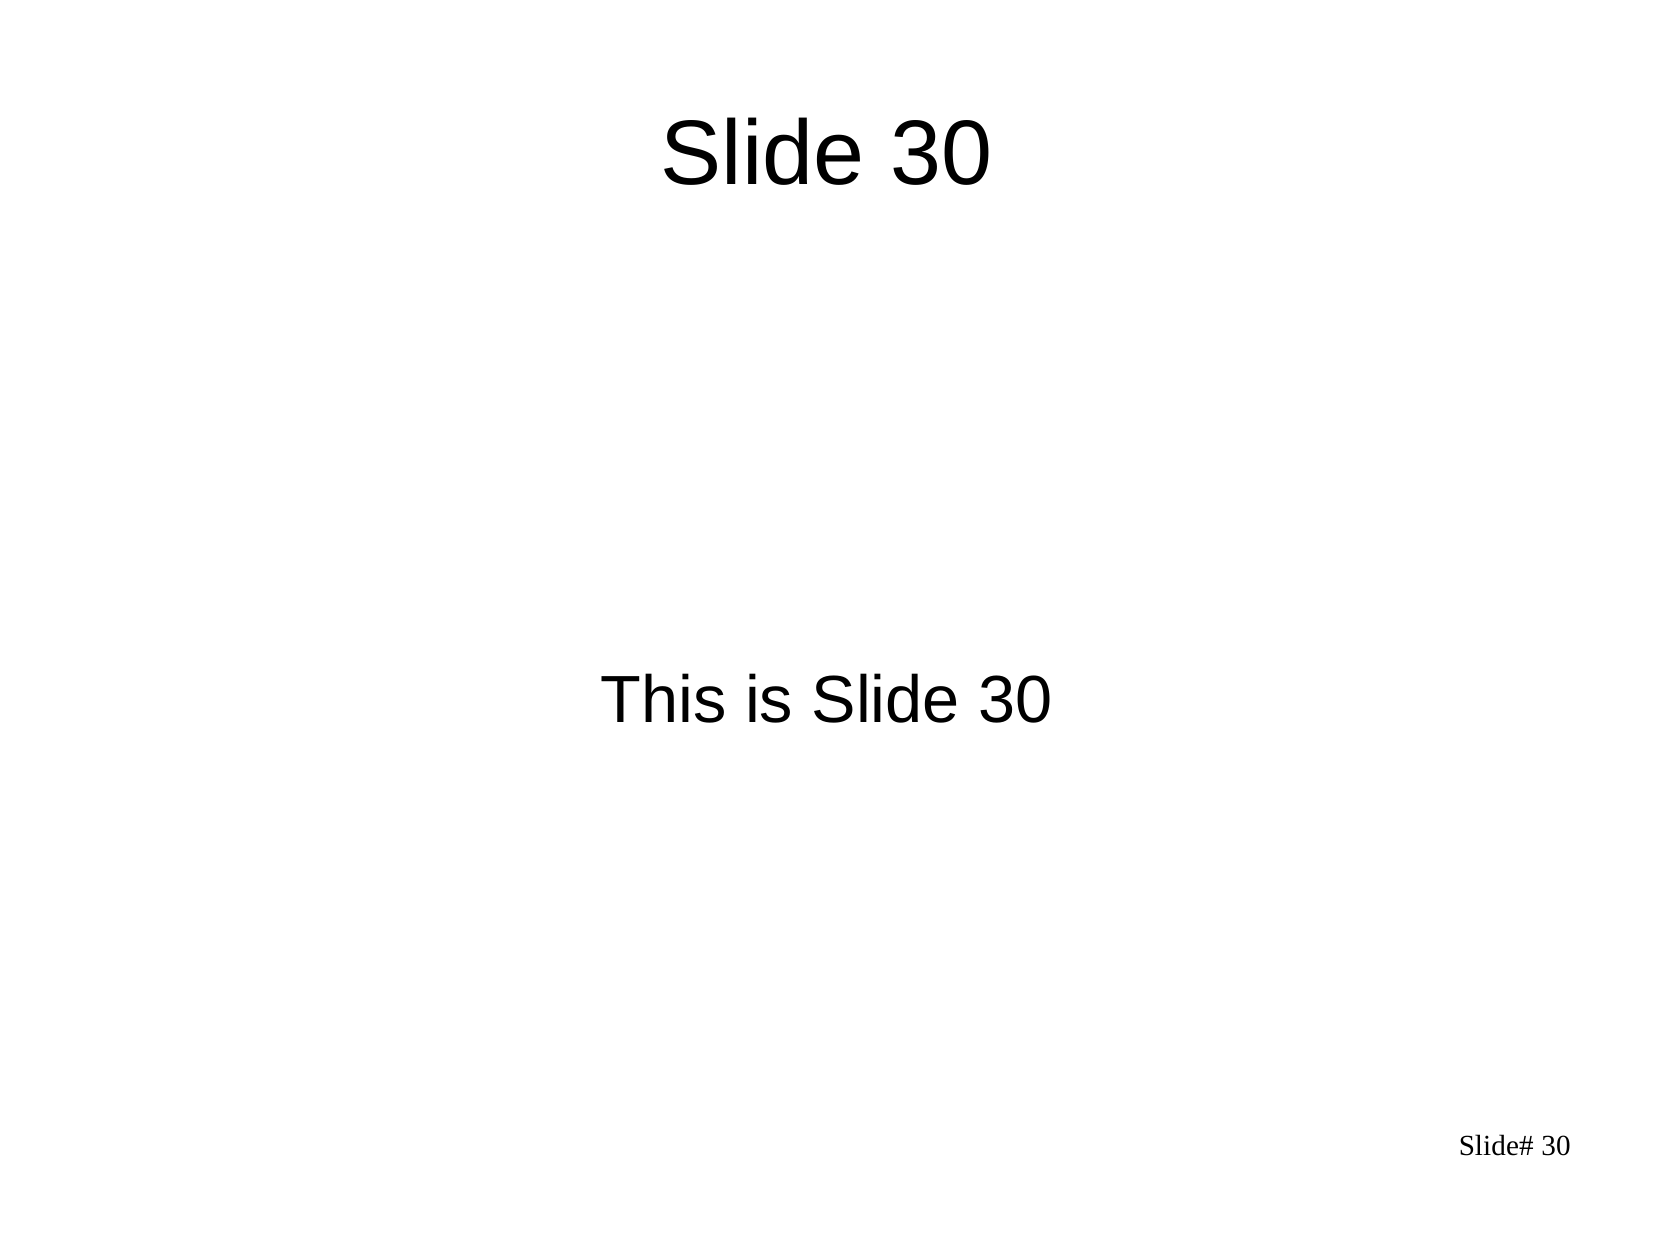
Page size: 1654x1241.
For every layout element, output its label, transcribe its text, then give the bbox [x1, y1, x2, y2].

title Slide 30 [82, 49, 1571, 257]
subtitle This is Slide 30 [82, 290, 1571, 1109]
